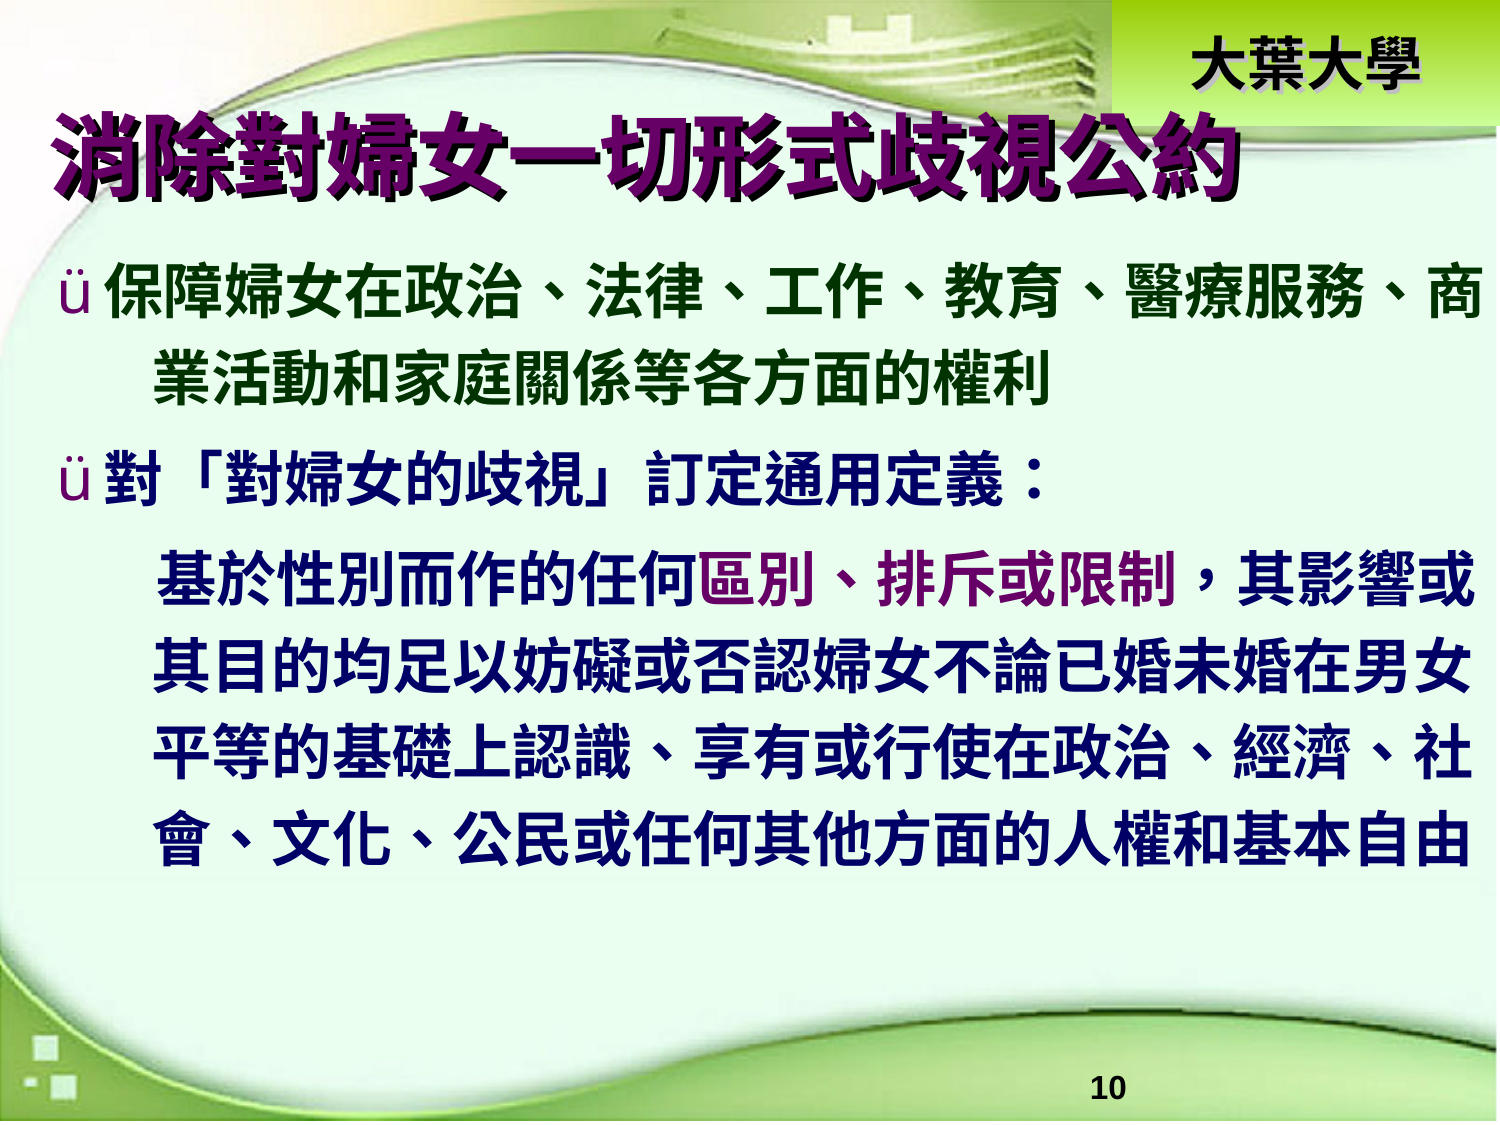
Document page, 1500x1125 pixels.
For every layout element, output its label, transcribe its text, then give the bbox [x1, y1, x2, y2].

list 保障婦女在政治、法律、工作、教育、醫療服務、商業活動和家庭關係等各方面的權利 對「對婦女的歧視」訂定通用定義： 基於性別而作的任何區別、排斥或限制，其影響或其目的均足以妨礙或否認婦女不論已婚未婚在男女平等的基礎上認識、享有或行使在政治、經濟、社會、文化、公民或任何其他方面的人權和基本自由 [41, 231, 1500, 907]
title 消除對婦女一切形式歧視公約 [0, 90, 1321, 278]
